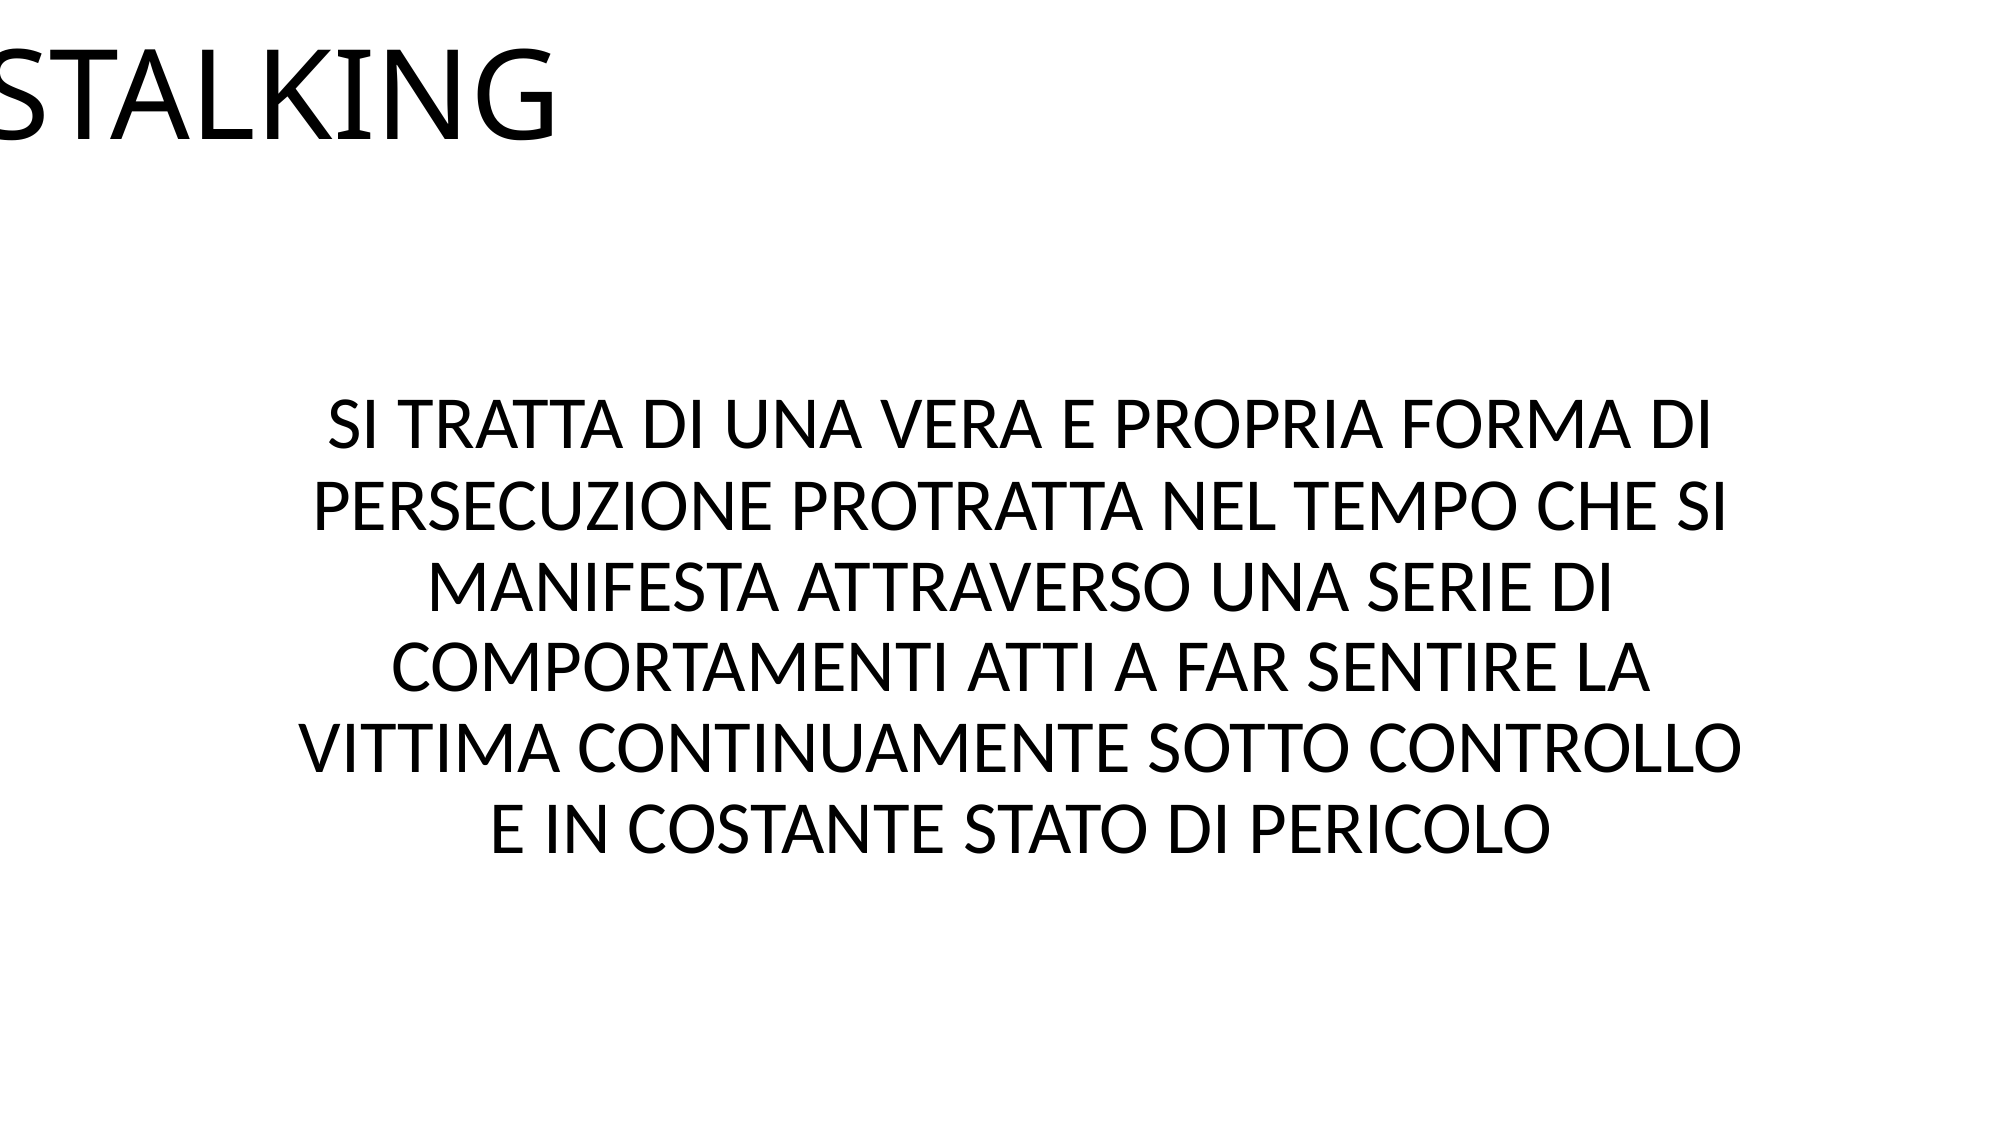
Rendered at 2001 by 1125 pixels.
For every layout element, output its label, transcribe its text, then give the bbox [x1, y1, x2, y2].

title STALKING [0, 0, 1022, 174]
subtitle SI TRATTA DI UNA VERA E PROPRIA FORMA DI PERSECUZIONE PROTRATTA NEL TEMPO CHE SI MANIFESTA ATTRAVERSO UNA SERIE DI COMPORTAMENTI ATTI A FAR SENTIRE LA VITTIMA CONTINUAMENTE SOTTO CONTROLLO E IN COSTANTE STATO DI PERICOLO [271, 376, 1772, 649]
